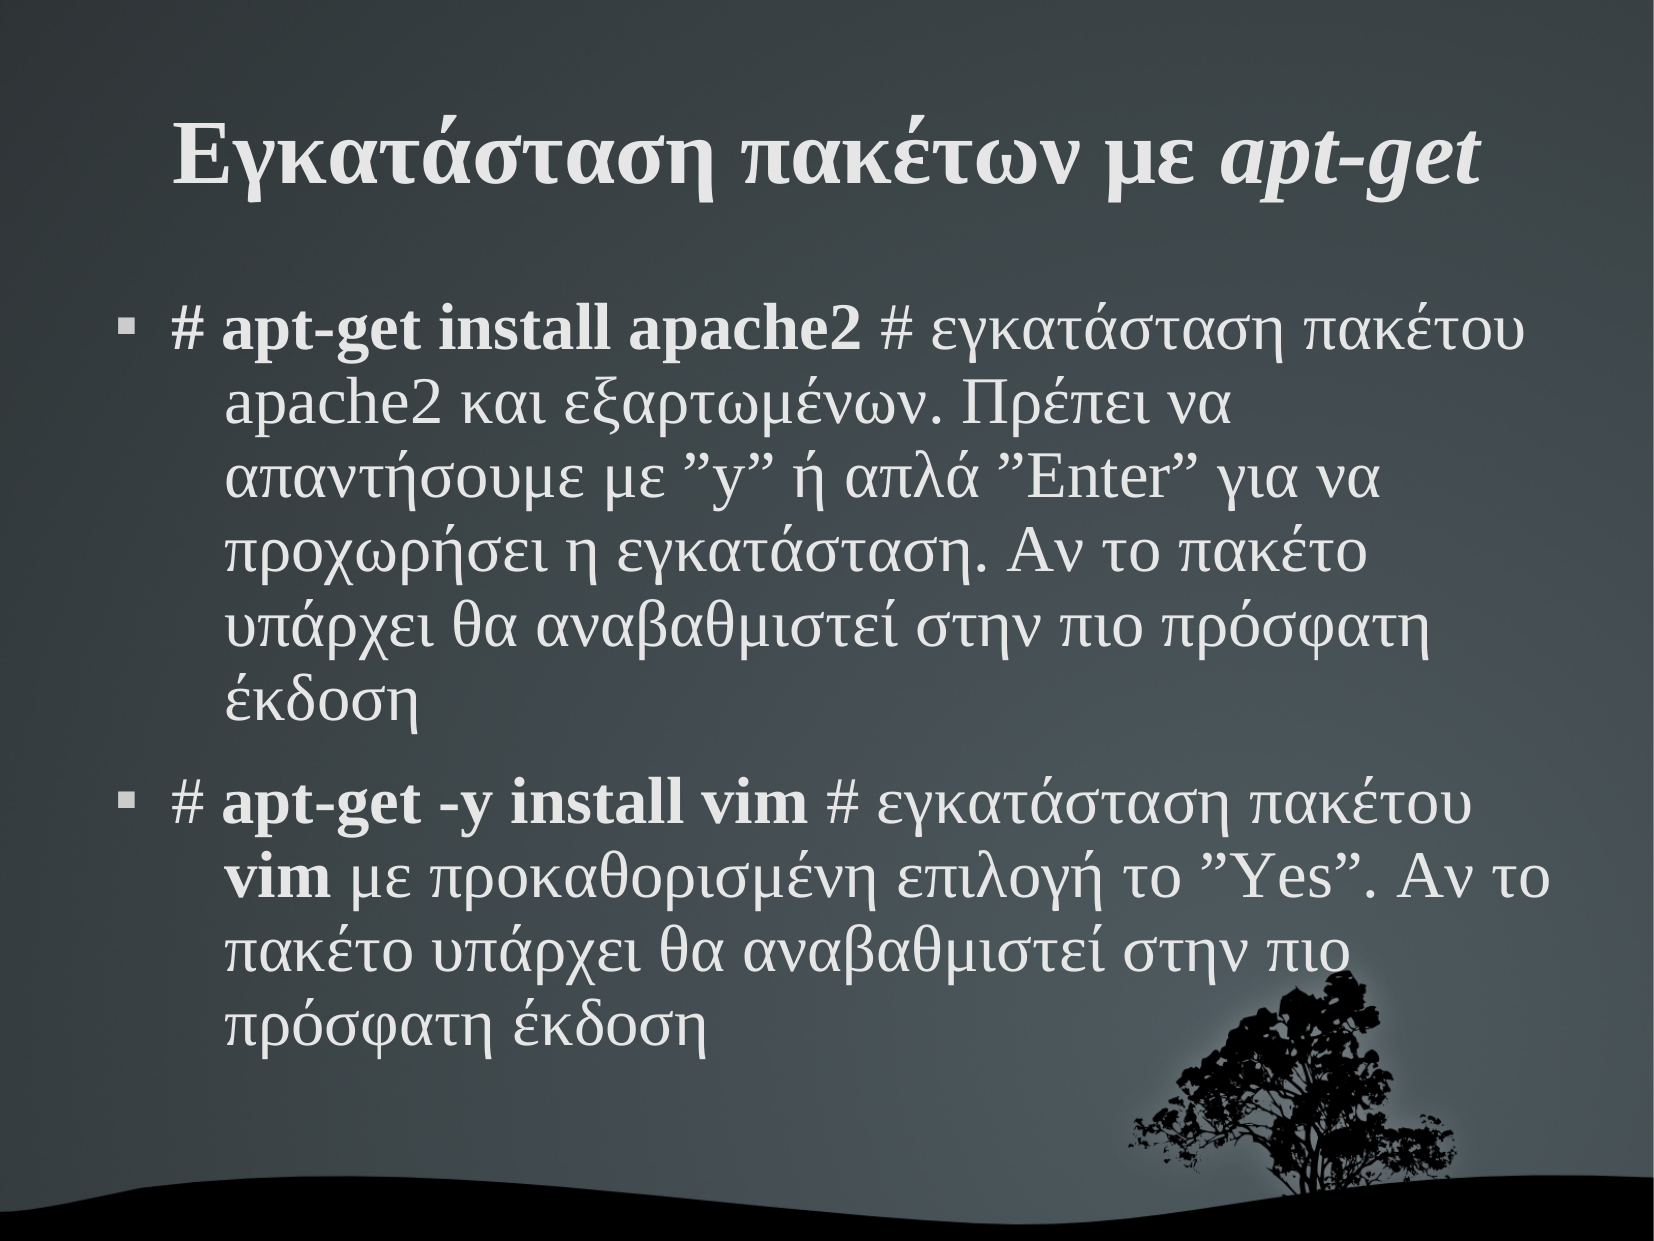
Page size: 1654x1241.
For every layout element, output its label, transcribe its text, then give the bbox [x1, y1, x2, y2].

picture [0, 0, 1654, 1241]
list # apt-get install apache2 # εγκατάσταση πακέτου apache2 και εξαρτωμένων. Πρέπει να απαντήσουμε με ”y” ή απλά ”Enter” για να προχωρήσει η εγκατάσταση. Αν το πακέτο υπάρχει θα αναβαθμιστεί στην πιο πρόσφατη έκδοση # apt-get -y install vim # εγκατάσταση πακέτου vim με προκαθορισμένη επιλογή το ”Yes”. Αν το πακέτο υπάρχει θα αναβαθμιστεί στην πιο πρόσφατη έκδοση [82, 290, 1571, 1241]
title Εγκατάσταση πακέτων με apt-get [82, 49, 1571, 257]
